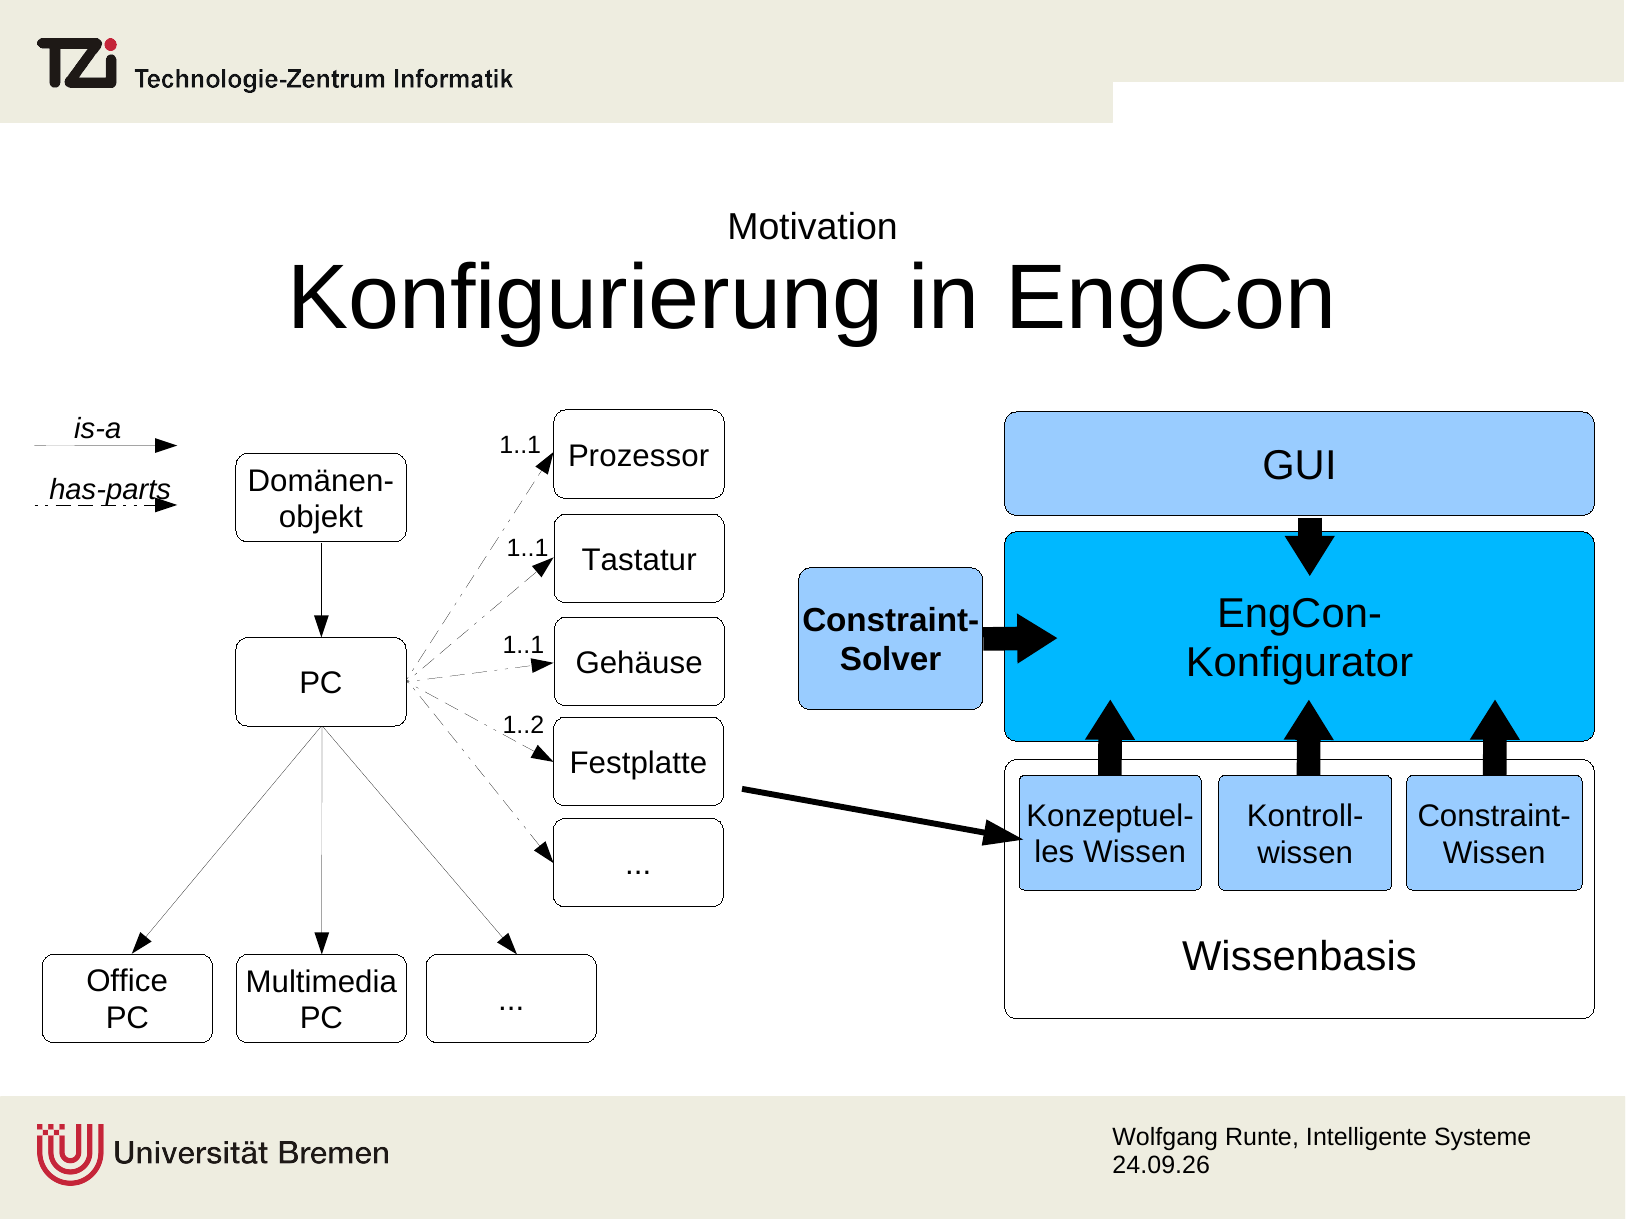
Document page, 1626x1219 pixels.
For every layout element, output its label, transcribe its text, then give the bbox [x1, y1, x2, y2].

text_box PC [235, 637, 407, 727]
text_box 1..1 [506, 532, 549, 561]
text_box Festplatte [553, 717, 724, 806]
text_box Prozessor [553, 409, 725, 499]
text_box Constraint- Solver [798, 567, 983, 710]
title Motivation Konfigurierung in EngCon [112, 162, 1513, 393]
text_box EngCon- Konfigurator [1004, 531, 1595, 742]
picture [37, 38, 513, 93]
text_box Kontroll- wissen [1218, 775, 1392, 891]
text_box Multimedia PC [236, 954, 407, 1043]
text_box GUI [1004, 411, 1595, 516]
text_box ... [553, 818, 724, 907]
text_box Wissenbasis [1004, 759, 1098, 836]
text_box is-a [74, 409, 122, 471]
text_box Tastatur [554, 514, 725, 603]
text_box Gehäuse [554, 617, 725, 706]
text_box 1..1 [499, 428, 542, 457]
picture [37, 1124, 388, 1186]
text_box Constraint- Wissen [1406, 775, 1583, 891]
text_box Office PC [42, 954, 213, 1043]
text_box 1..2 [502, 709, 545, 738]
text_box Konzeptuel- les Wissen [1019, 775, 1202, 891]
text_box 1..1 [502, 629, 545, 658]
text_box ... [426, 954, 597, 1043]
text_box has-parts [49, 471, 172, 561]
text_box Domänen- objekt [235, 453, 407, 542]
text_box Wissenbasis [1004, 759, 1595, 1019]
